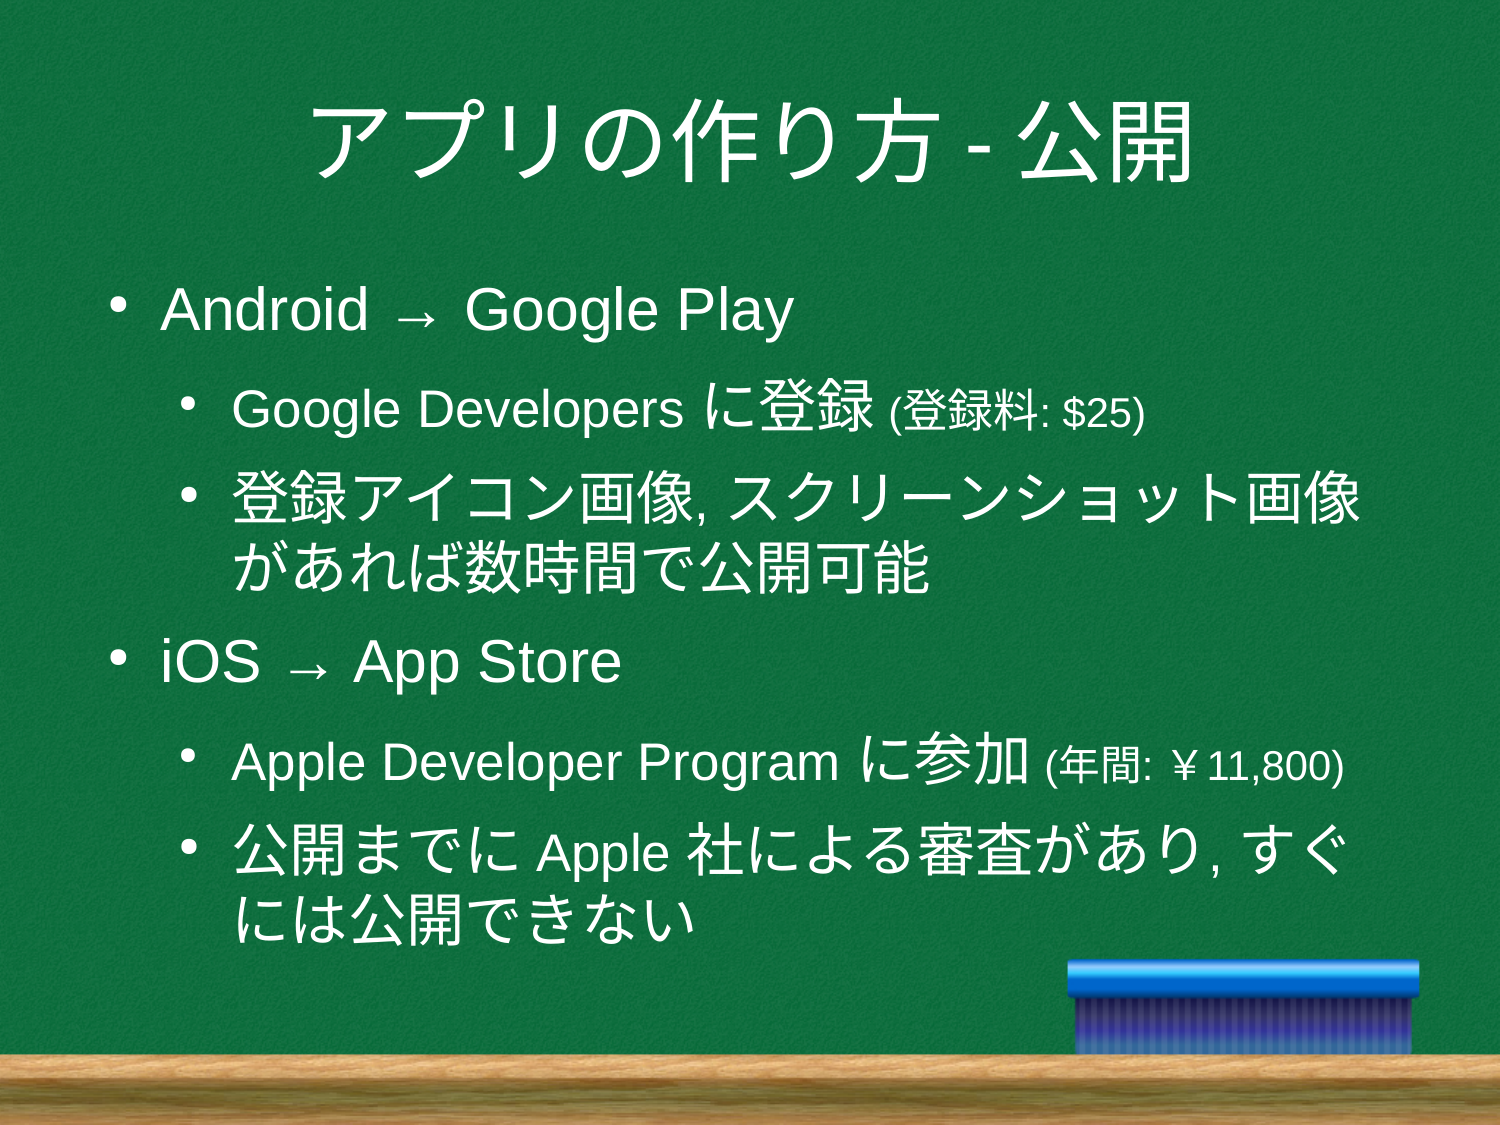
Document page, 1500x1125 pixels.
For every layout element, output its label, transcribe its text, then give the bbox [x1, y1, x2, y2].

title アプリの作り方 - 公開 [75, 45, 1425, 233]
picture [0, 0, 1500, 1125]
list Android → Google Play Google Developers に登録 (登録料: $25) 登録アイコン画像, スクリーンショット画像があれば数時間で公開可能 iOS → App Store Apple Developer Program に参加 (年間: ￥11,800) 公開までに Apple 社による審査があり, すぐには公開できない [75, 262, 1425, 1005]
